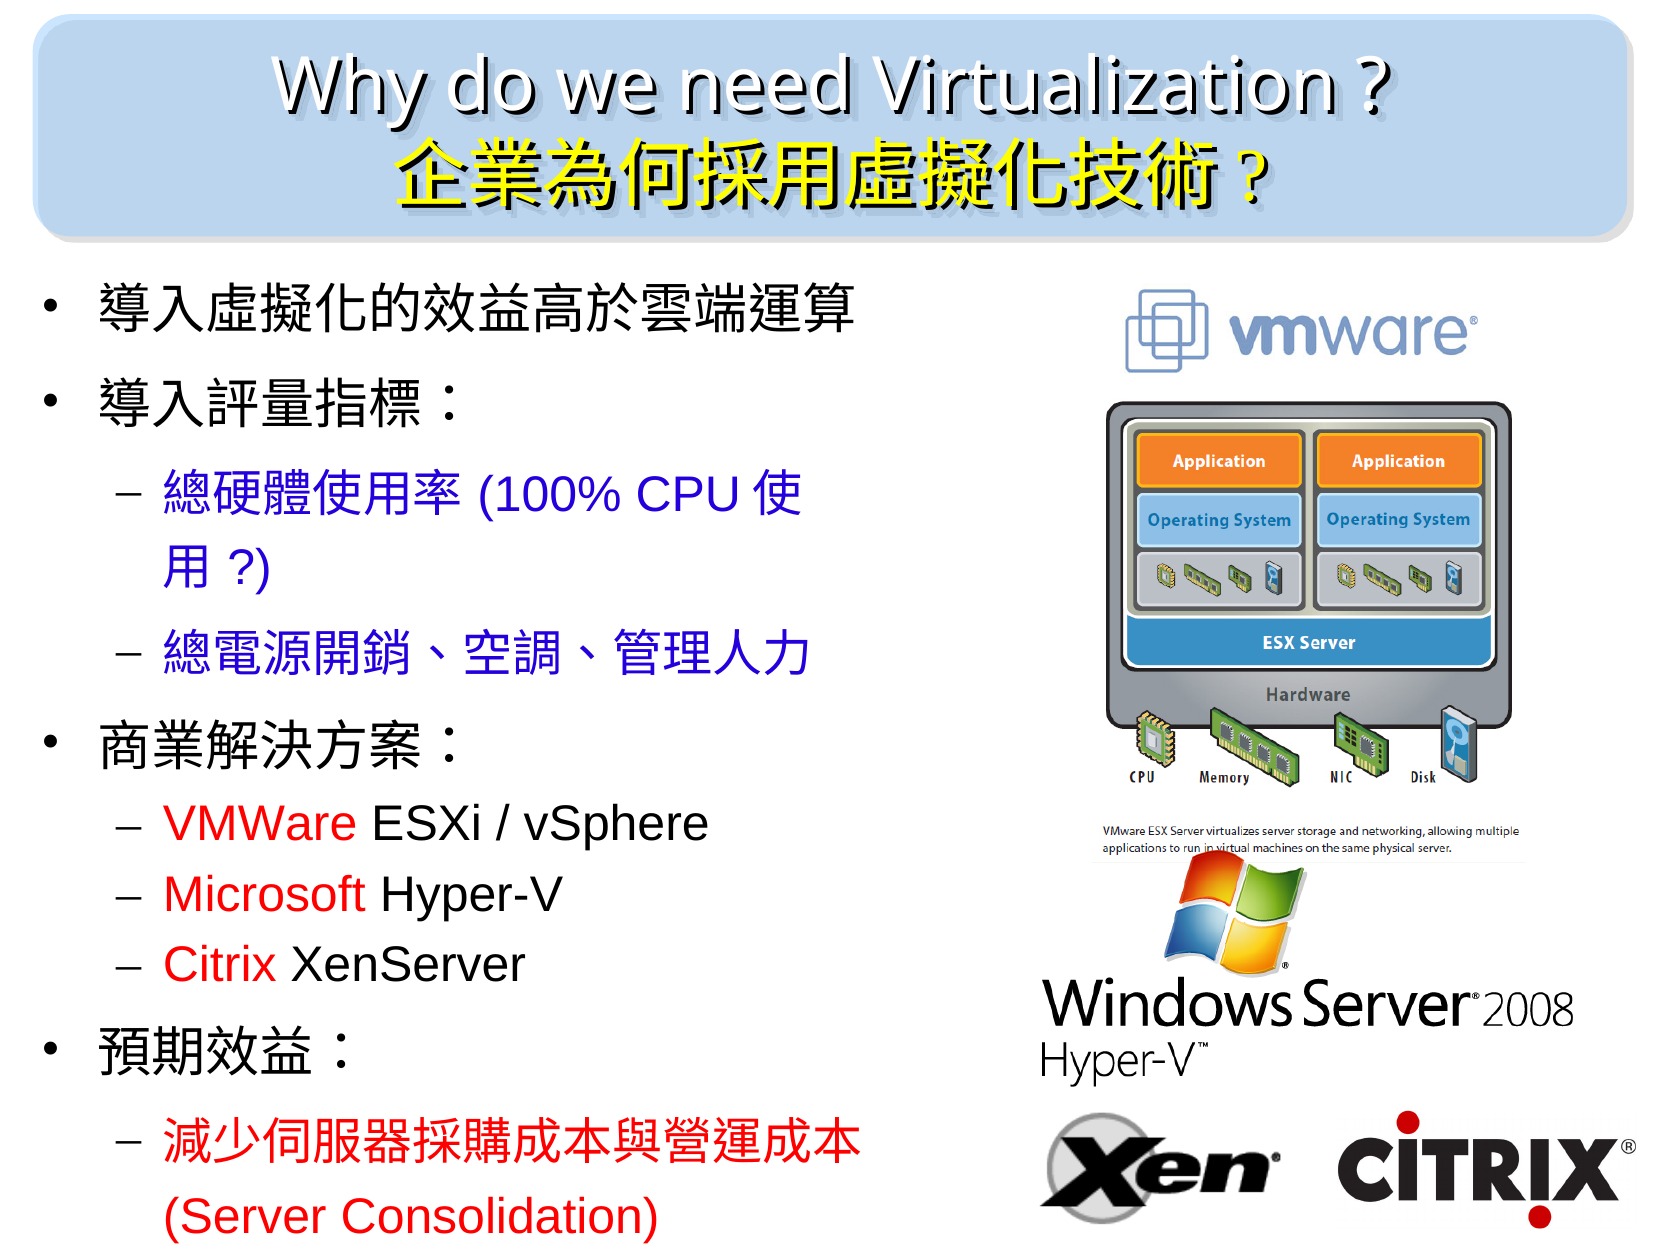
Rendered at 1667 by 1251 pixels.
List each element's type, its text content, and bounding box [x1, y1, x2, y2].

picture [1337, 1110, 1636, 1229]
list 導入虛擬化的效益高於雲端運算 導入評量指標： 總硬體使用率(100% CPU使用?) 總電源開銷、空調、管理人力 商業解決方案： VMWare ESXi / vSphere Microsoft Hyper-V Citrix XenServer 預期效益： 減少伺服器採購成本與營運成本 (Server Consolidation) 增加管理彈性與災害復原機制 (Ex. 異常斷電造成的服務修復) [40, 265, 910, 1230]
text_box Why do we need Virtualization ? 企業為何採用虛擬化技術? [32, 14, 1628, 237]
picture [1033, 1111, 1297, 1231]
picture [1042, 237, 1573, 1087]
